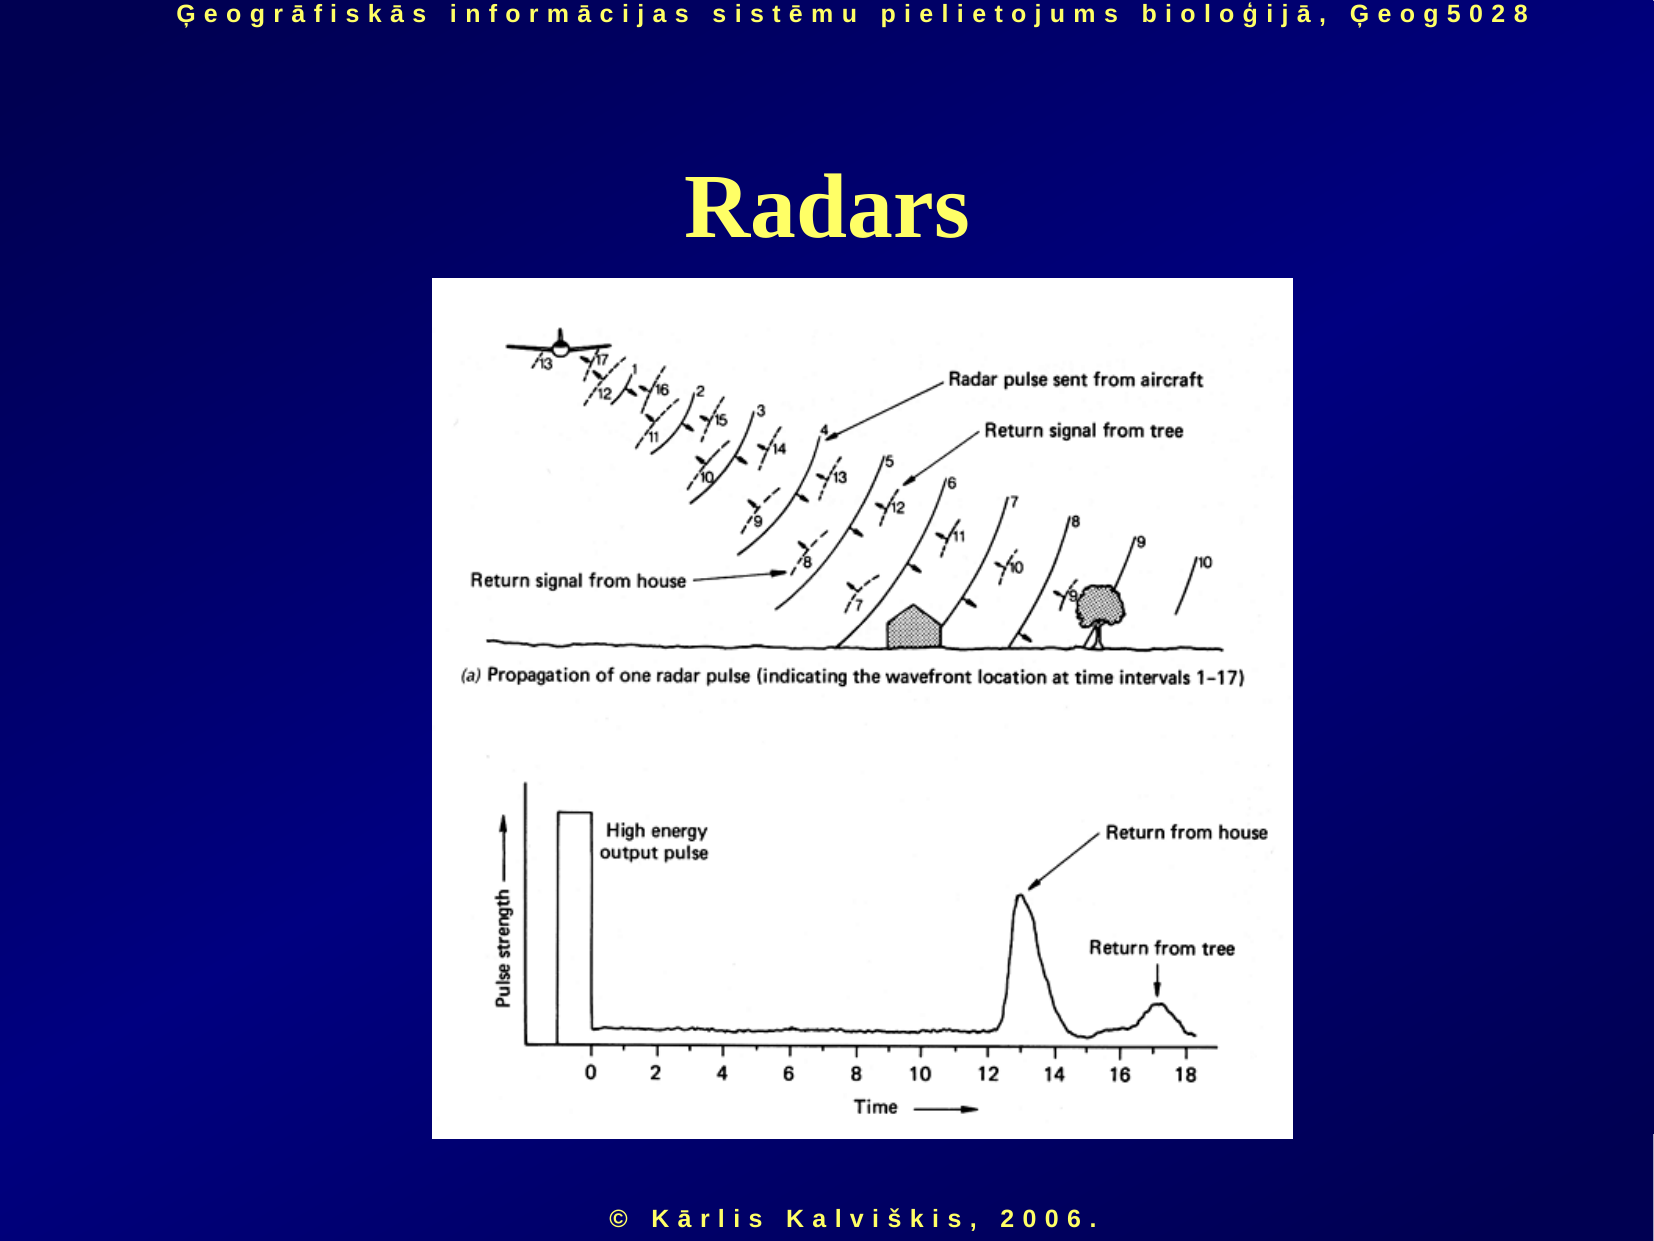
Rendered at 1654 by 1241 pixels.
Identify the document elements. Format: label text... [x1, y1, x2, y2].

picture [432, 278, 1293, 1139]
title Radars [121, 102, 1534, 311]
